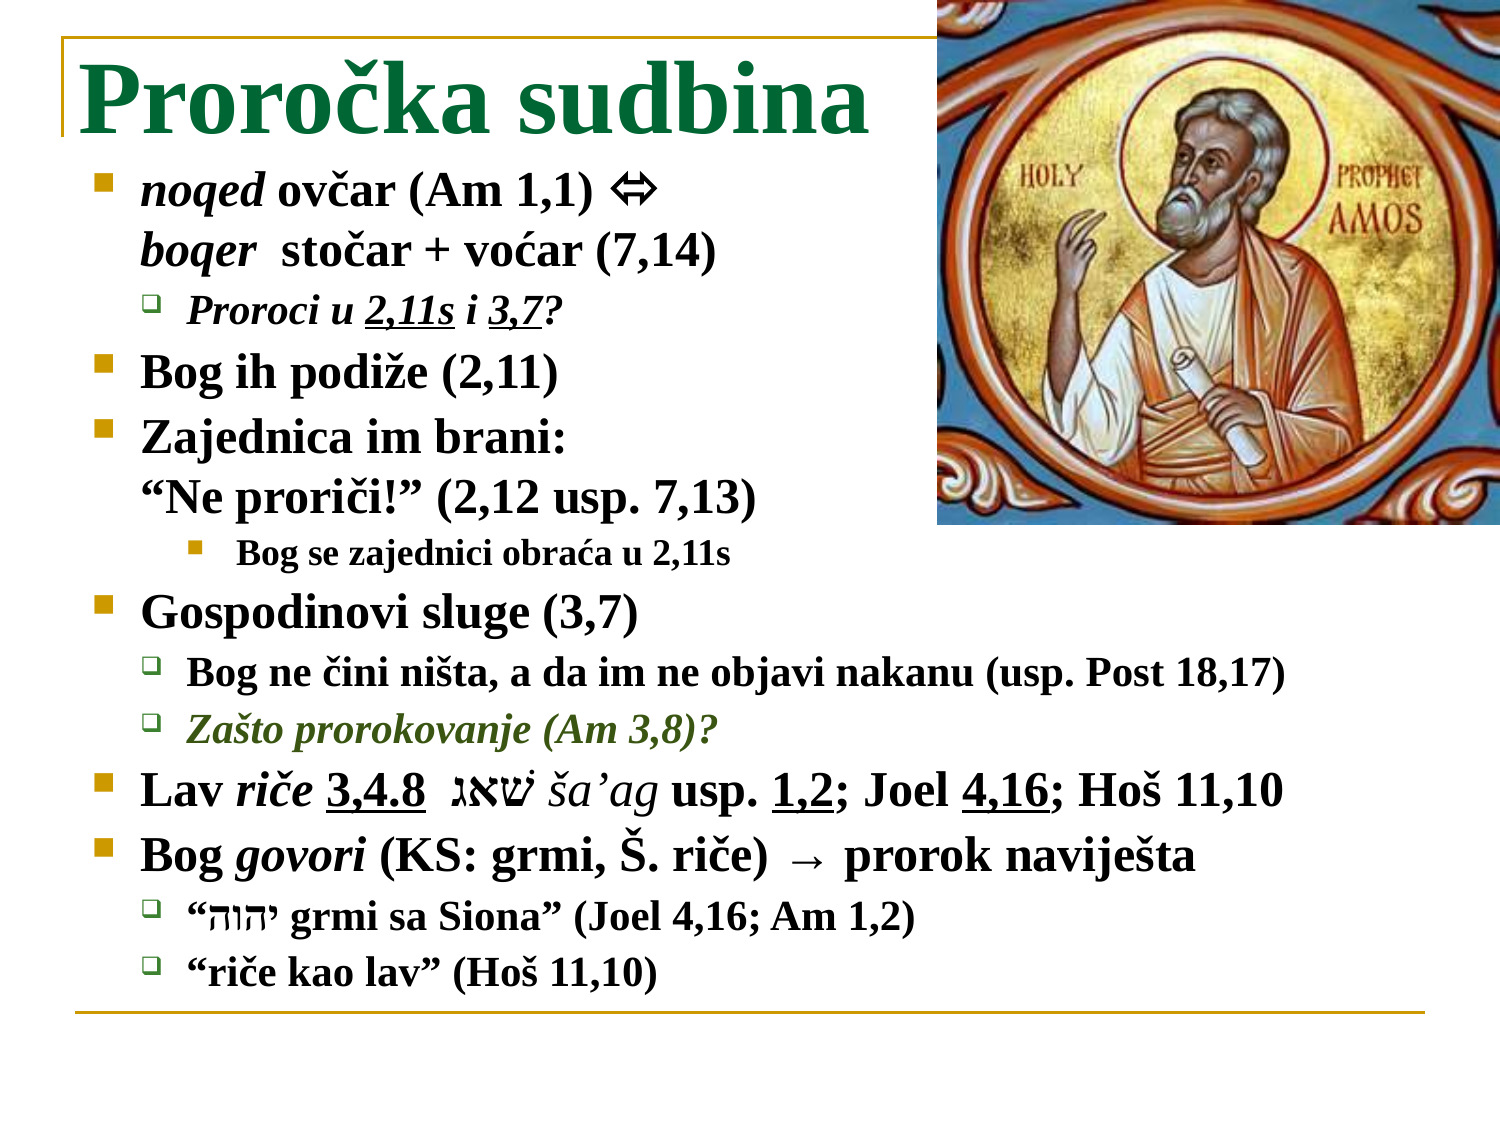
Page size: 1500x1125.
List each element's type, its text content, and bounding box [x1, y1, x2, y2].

list noqed ovčar (Am 1,1)  boqer stočar + voćar (7,14) Proroci u 2,11s i 3,7? Bog ih podiže (2,11) Zajednica im brani: “Ne proriči!” (2,12 usp. 7,13) Bog se zajednici obraća u 2,11s Gospodinovi sluge (3,7) Bog ne čini ništa, a da im ne objavi nakanu (usp. Post 18,17) Zašto prorokovanje (Am 3,8)? Lav riče 3,4.8 שׁאג ša’ag usp. 1,2; Joel 4,16; Hoš 11,10 Bog govori (KS: grmi, Š. riče) → prorok naviješta “יהוה grmi sa Siona” (Joel 4,16; Am 1,2) “riče kao lav” (Hoš 11,10) [76, 148, 1500, 1011]
picture [937, 0, 1500, 526]
title Proročka sudbina [63, 21, 937, 209]
